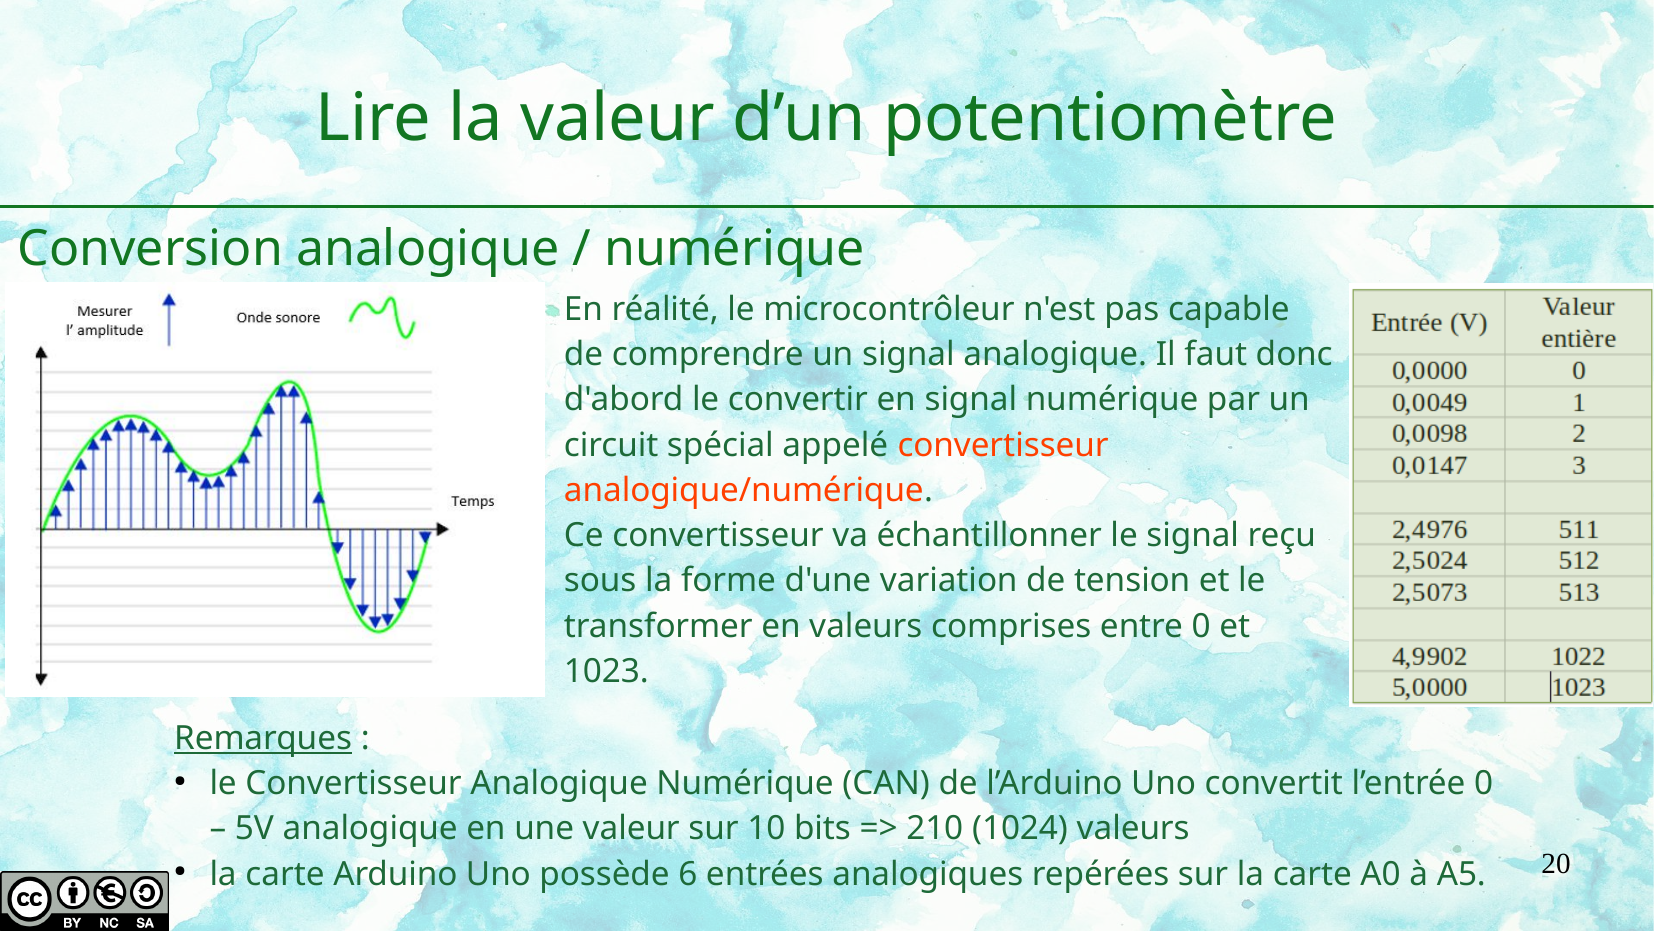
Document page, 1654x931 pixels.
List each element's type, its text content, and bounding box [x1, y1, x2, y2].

list Conversion analogique / numérique [17, 211, 1506, 290]
picture [0, 871, 159, 931]
text_box Remarques : le Convertisseur Analogique Numérique (CAN) de l’Arduino Uno convertit l’entrée 0 – 5V analogique en une valeur sur 10 bits => 210 (1024) valeurs la carte Arduino Uno possède 6 entrées analogiques repérées sur la carte A0 à A5. [159, 706, 1536, 931]
title Lire la valeur d’un potentiomètre [82, 37, 1571, 193]
text_box En réalité, le microcontrôleur n'est pas capable de comprendre un signal analogique. Il faut donc d'abord le convertir en signal numérique par un circuit spécial appelé convertisseur analogique/numérique. Ce convertisseur va échantillonner le signal reçu sous la forme d'une variation de tension et le transformer en valeurs comprises entre 0 et 1023. [549, 277, 1353, 706]
picture [5, 282, 545, 697]
picture [1353, 283, 1654, 707]
